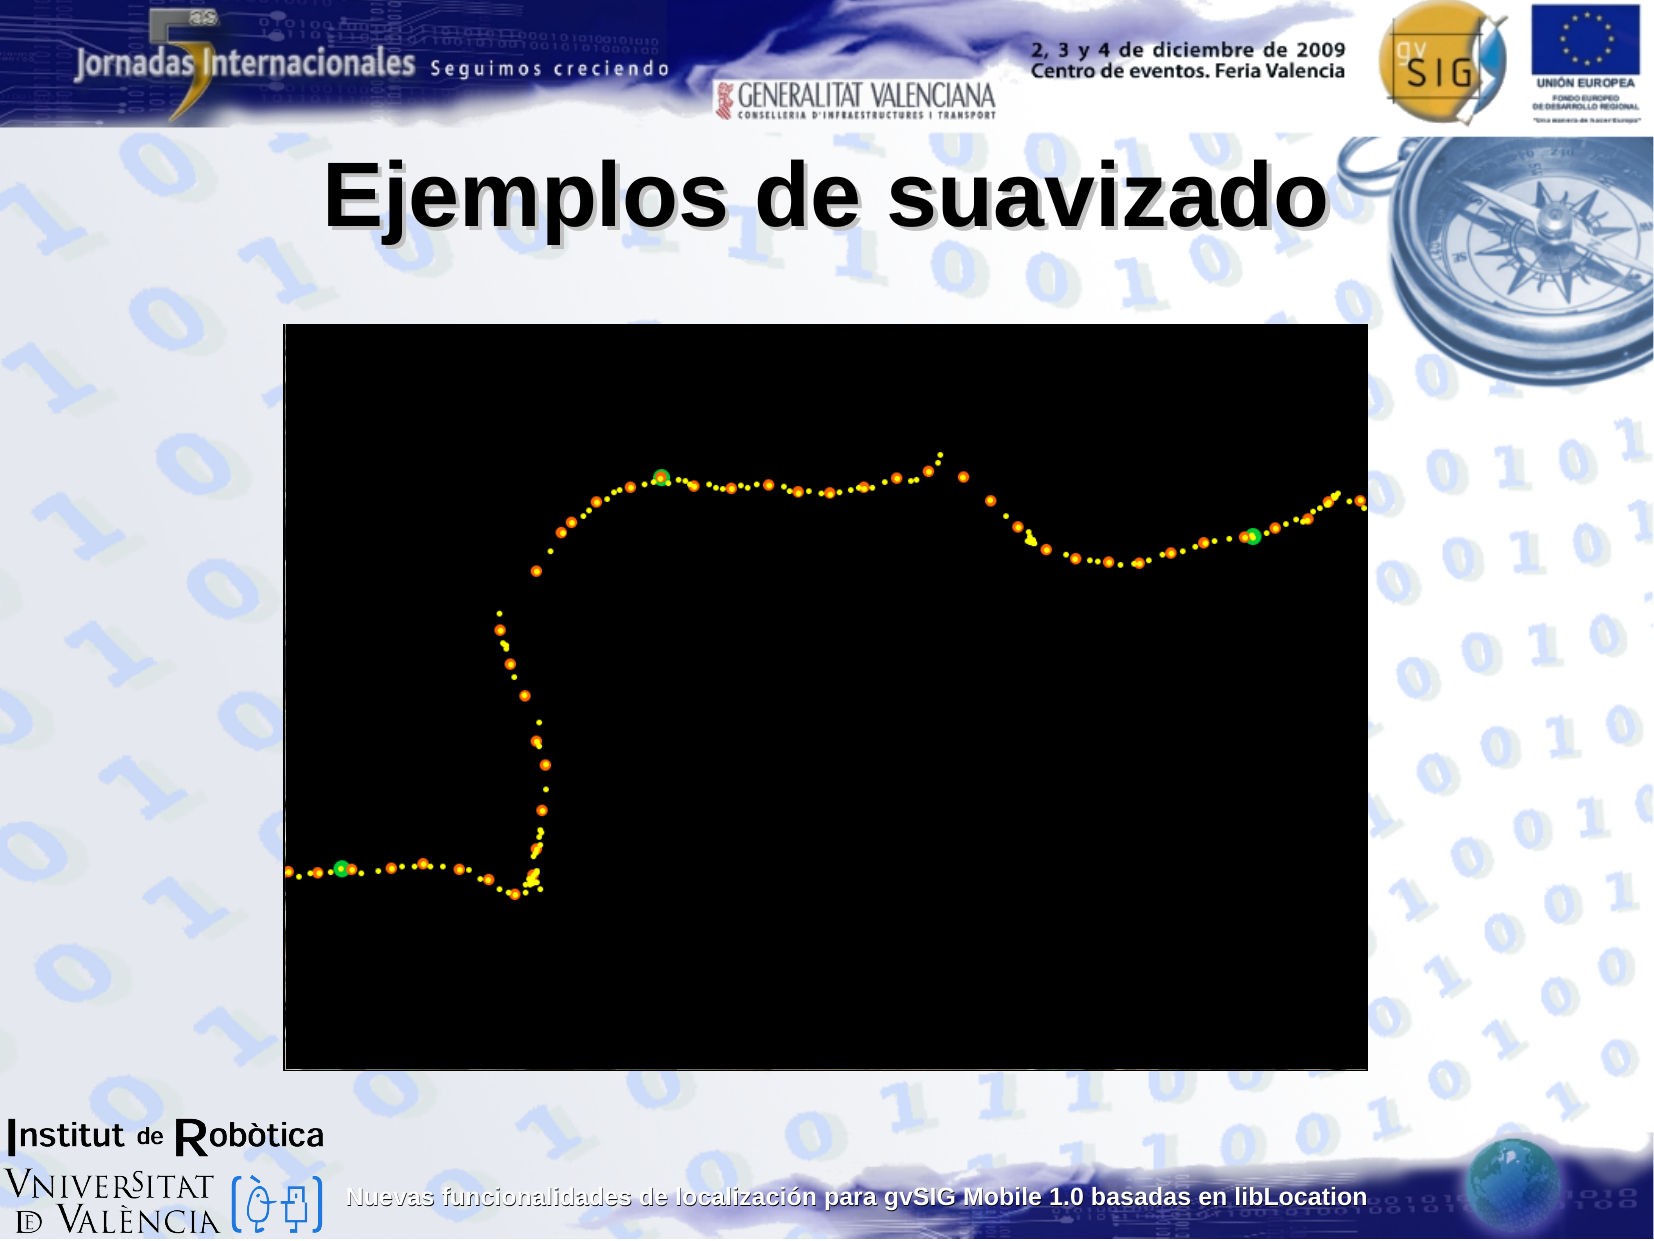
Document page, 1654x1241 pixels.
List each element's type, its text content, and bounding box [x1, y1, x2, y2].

title Ejemplos de suavizado [82, 98, 1571, 291]
picture [0, 0, 1654, 1239]
